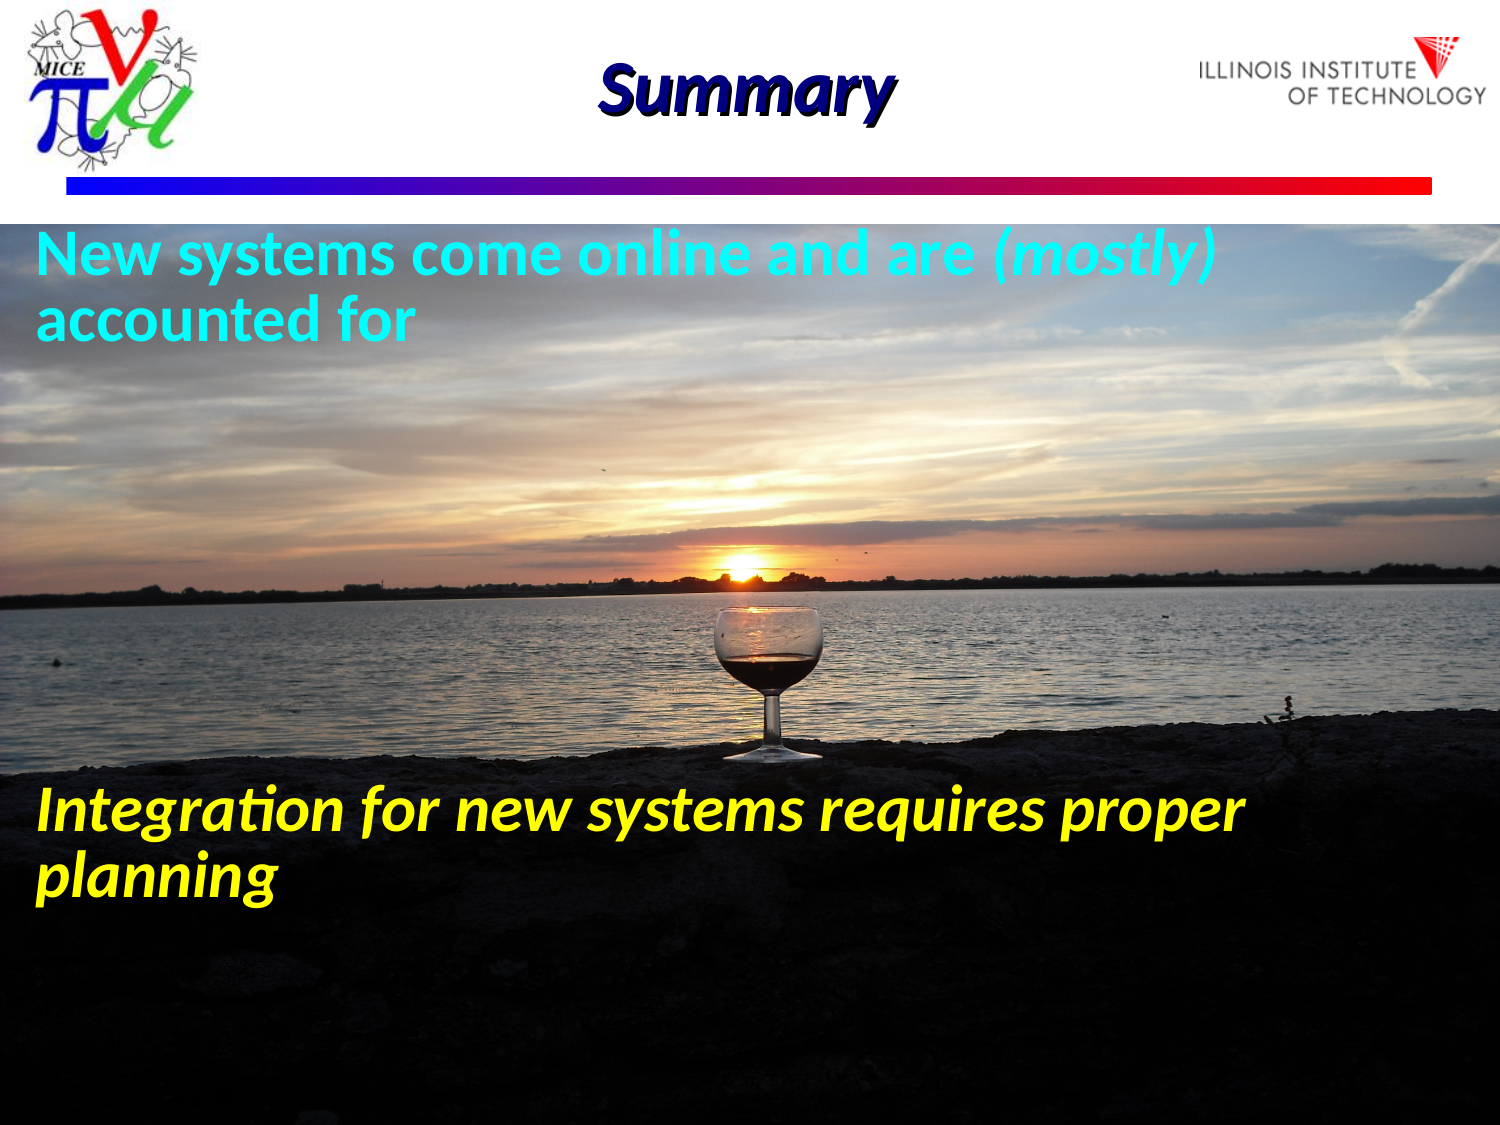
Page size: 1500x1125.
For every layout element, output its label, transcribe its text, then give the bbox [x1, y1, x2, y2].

picture [24, 0, 201, 175]
title Summary [234, 32, 1259, 157]
picture [0, 224, 1500, 1125]
text_box New systems come online and are (mostly) accounted for Integration for new systems requires proper planning [35, 224, 1463, 1016]
picture [1259, 37, 1500, 113]
